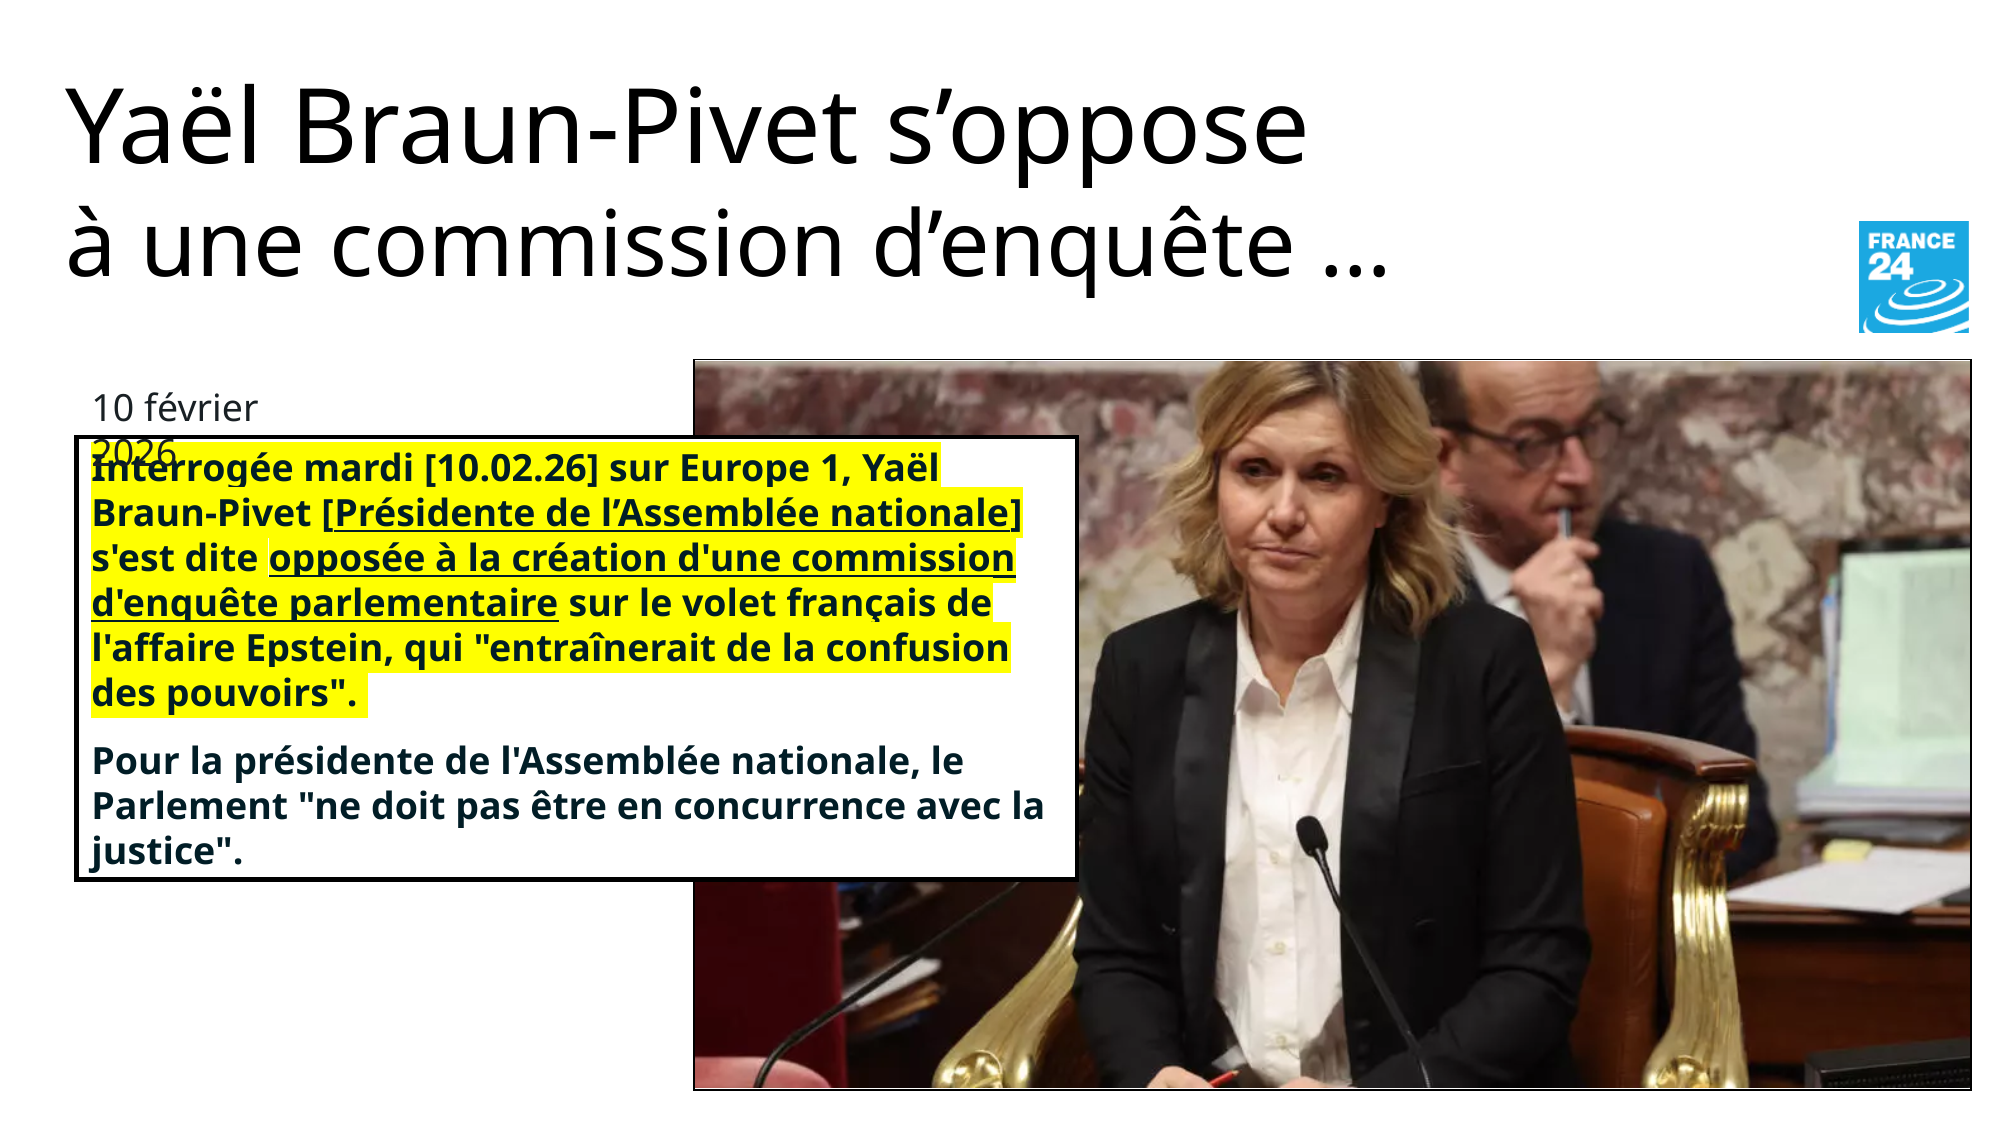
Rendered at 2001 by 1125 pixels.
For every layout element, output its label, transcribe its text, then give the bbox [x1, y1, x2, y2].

text_box Interrogée mardi [10.02.26] sur Europe 1, Yaël Braun-Pivet [Présidente de l’Assemblée nationale] s'est dite opposée à la création d'une commission d'enquête parlementaire sur le volet français de l'affaire Epstein, qui "entraînerait de la confusion des pouvoirs". Pour la présidente de l'Assemblée nationale, le Parlement "ne doit pas être en concurrence avec la justice". [76, 436, 1077, 793]
text_box 10 février 2026 [76, 376, 356, 437]
picture [695, 360, 1971, 1090]
picture [1859, 221, 1971, 333]
text_box Yaël Braun-Pivet s’oppose à une commission d’enquête … [50, 52, 1971, 305]
